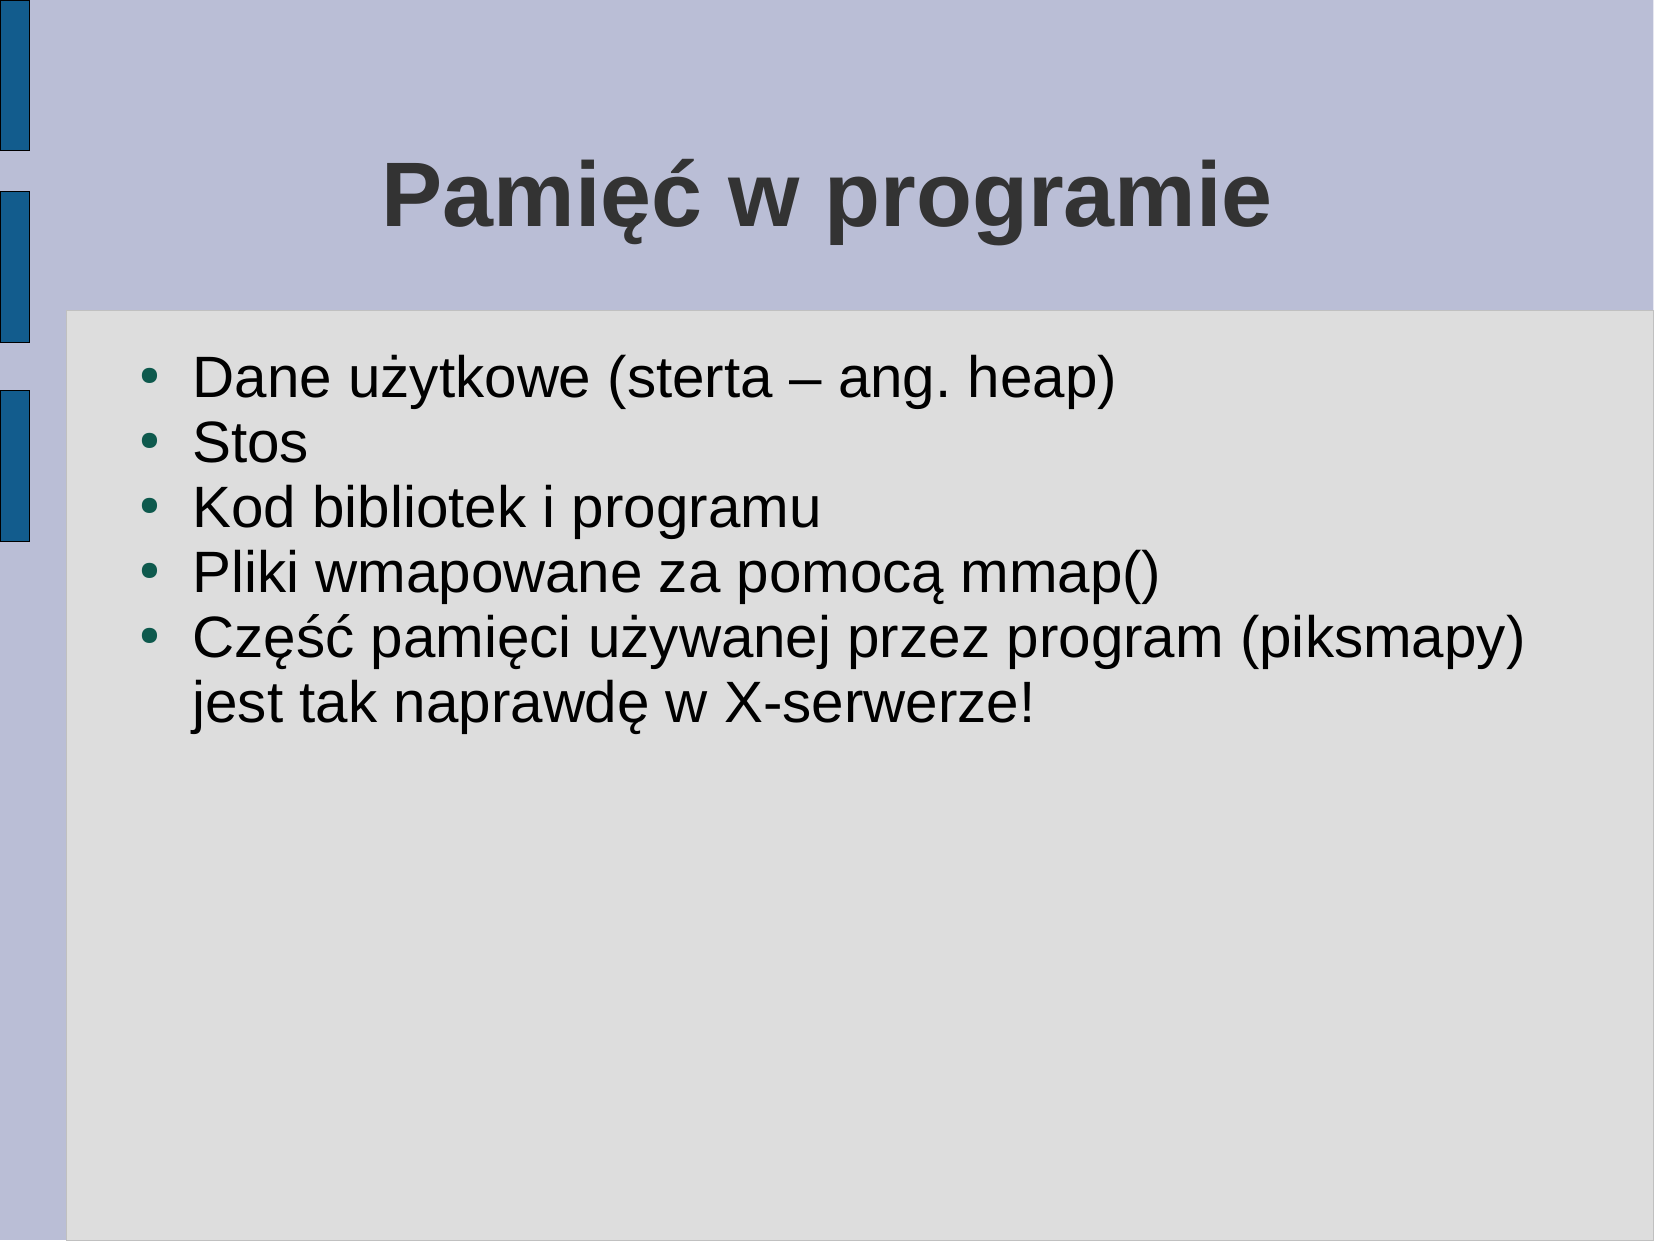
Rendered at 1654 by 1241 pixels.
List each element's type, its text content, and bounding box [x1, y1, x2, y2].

list Dane użytkowe (sterta – ang. heap) Stos Kod bibliotek i programu Pliki wmapowane za pomocą mmap() Część pamięci używanej przez program (piksmapy) jest tak naprawdę w X-serwerze! [121, 344, 1534, 1127]
title Pamięć w programie [121, 91, 1534, 299]
